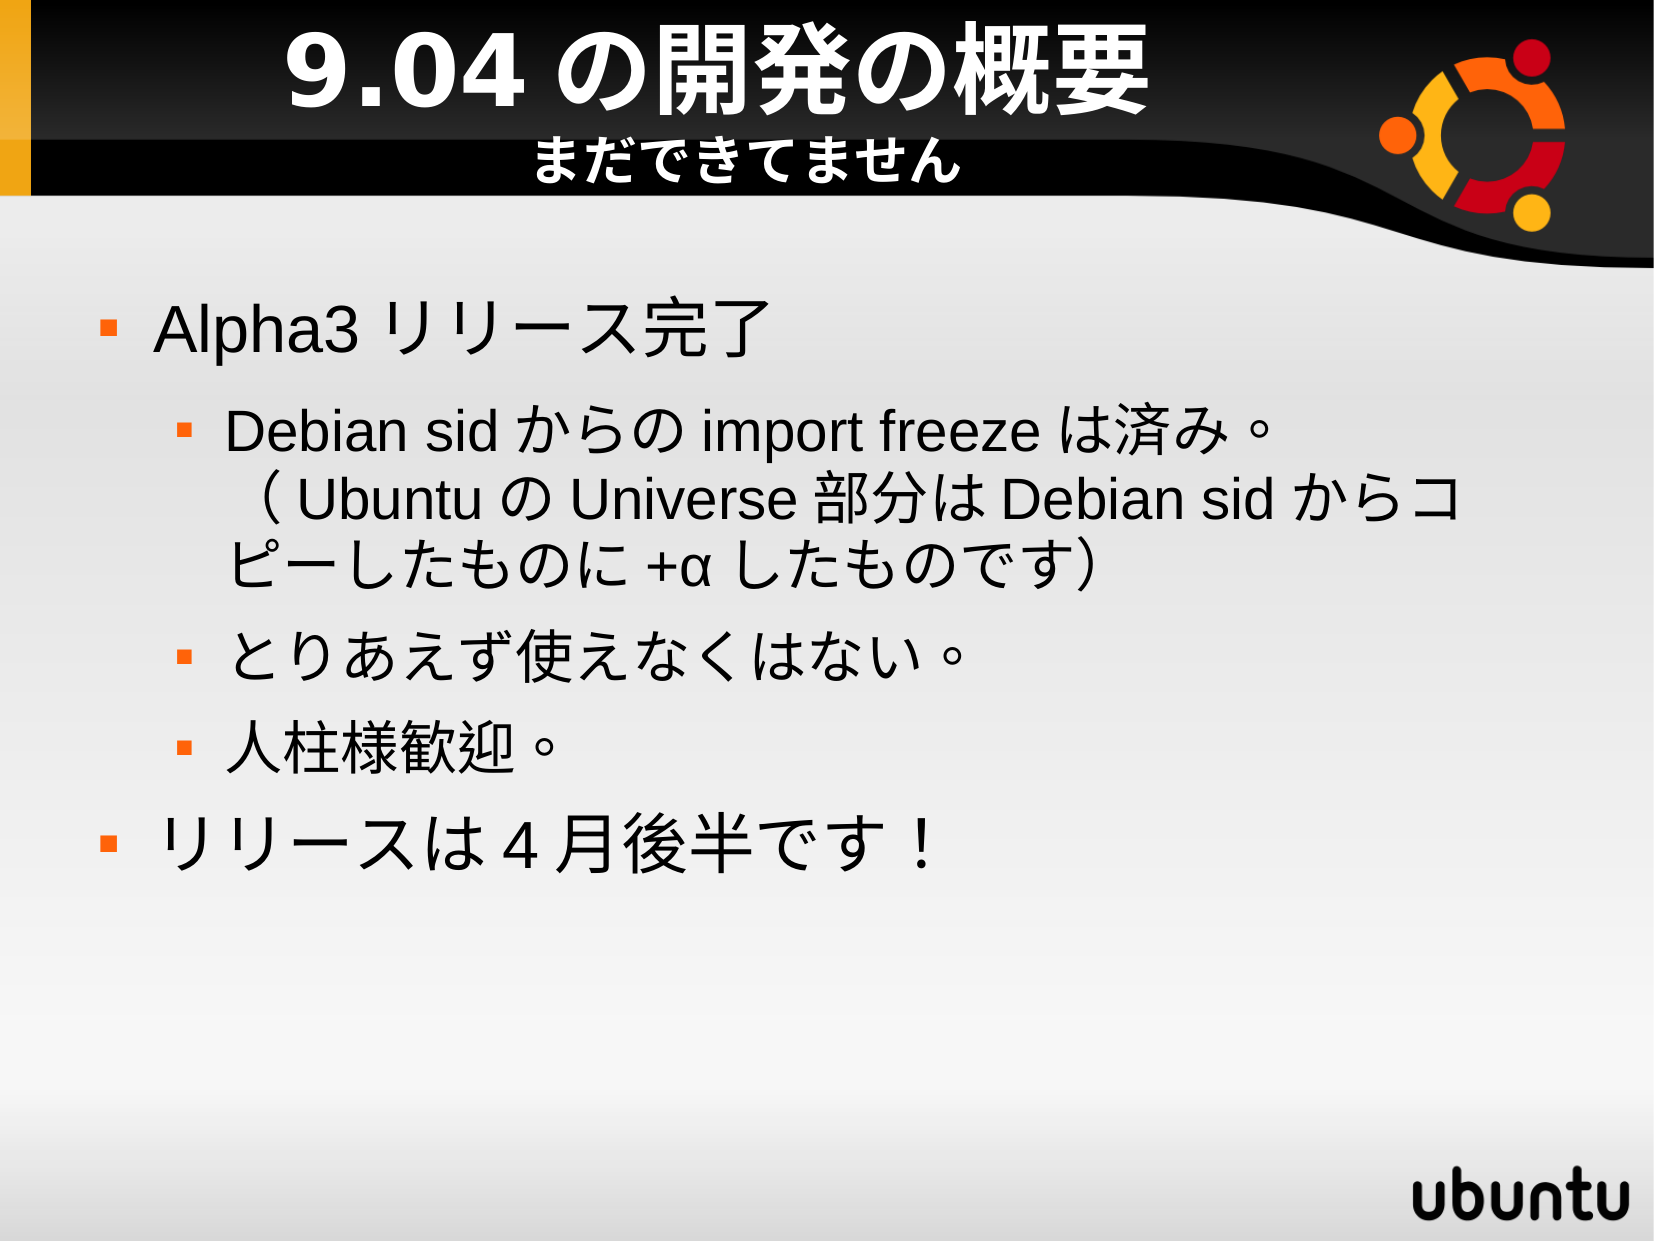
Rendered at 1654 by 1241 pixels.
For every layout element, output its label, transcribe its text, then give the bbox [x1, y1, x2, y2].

picture [0, 0, 1654, 1241]
list Alpha3リリース完了 Debian sidからのimport freezeは済み。 （UbuntuのUniverse部分はDebian sidからコピーしたものに+αしたものです） とりあえず使えなくはない。 人柱様歓迎。 リリースは4月後半です！ [82, 290, 1571, 1094]
title 9.04の開発の概要 まだできてません [76, 0, 1359, 208]
